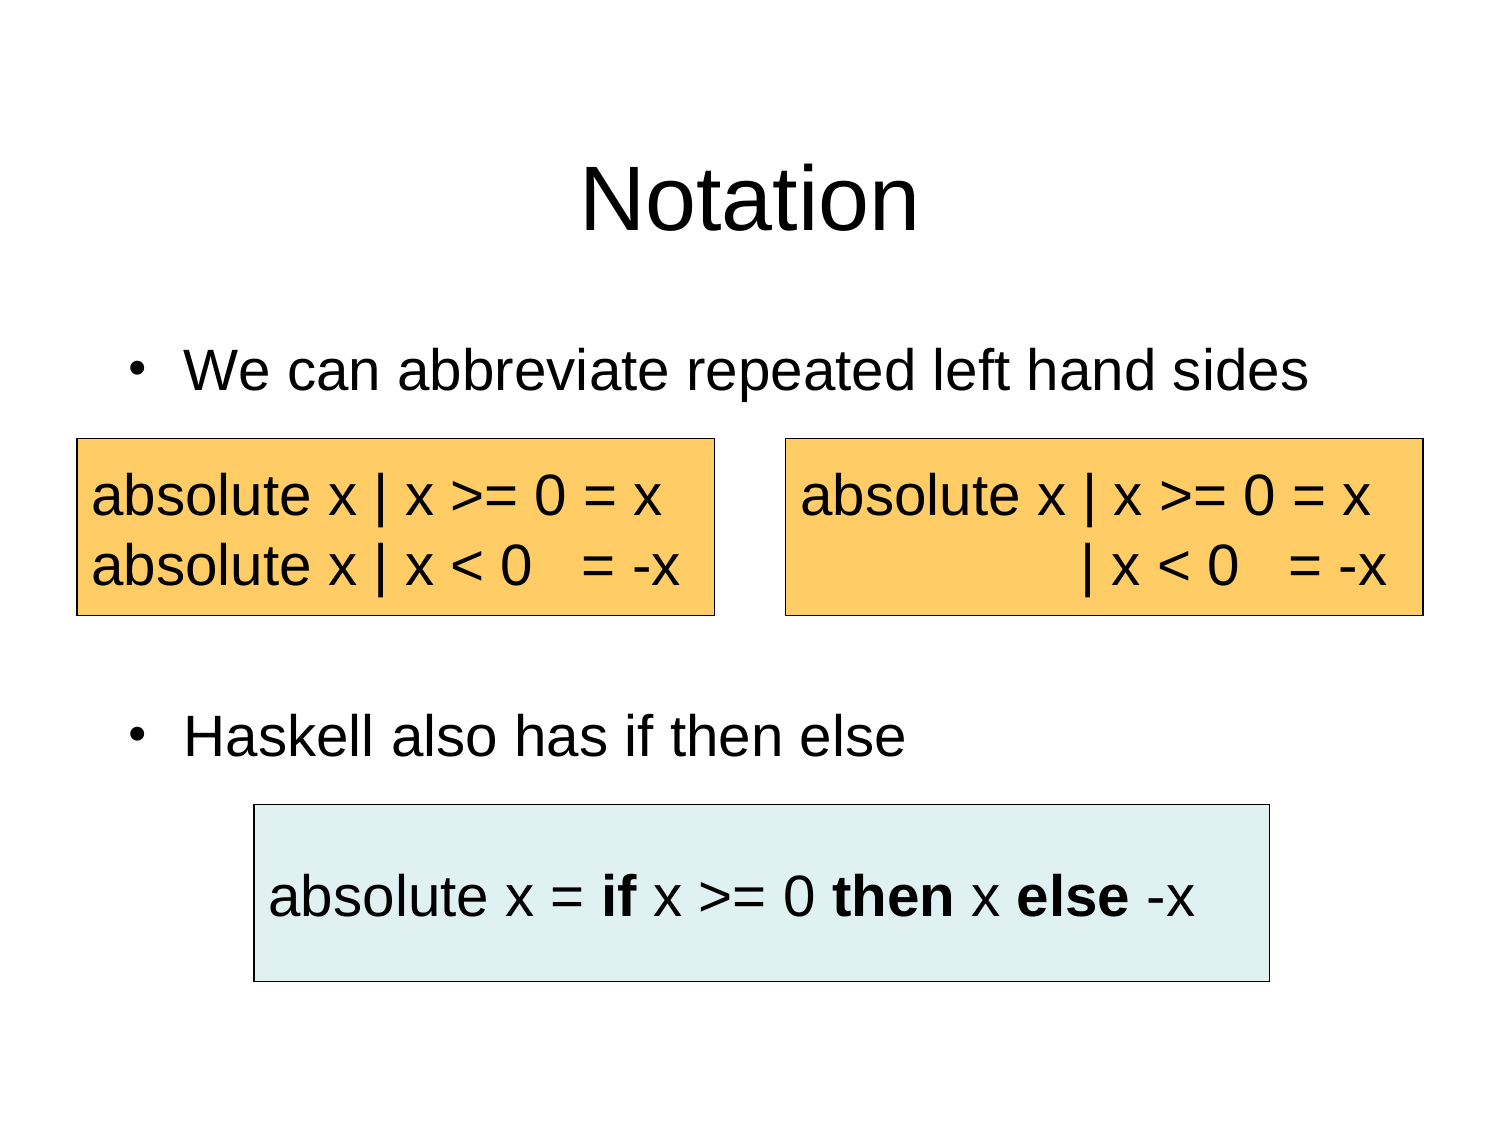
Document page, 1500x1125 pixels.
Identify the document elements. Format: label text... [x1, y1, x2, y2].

title Notation [112, 99, 1388, 288]
text_box absolute x = if x >= 0 then x else -x [253, 804, 1270, 982]
list We can abbreviate repeated left hand sides Haskell also has if then else [112, 324, 1388, 1000]
text_box absolute x | x >= 0 = x | x < 0 = -x [785, 438, 1424, 616]
text_box absolute x | x >= 0 = x absolute x | x < 0 = -x [76, 438, 715, 616]
